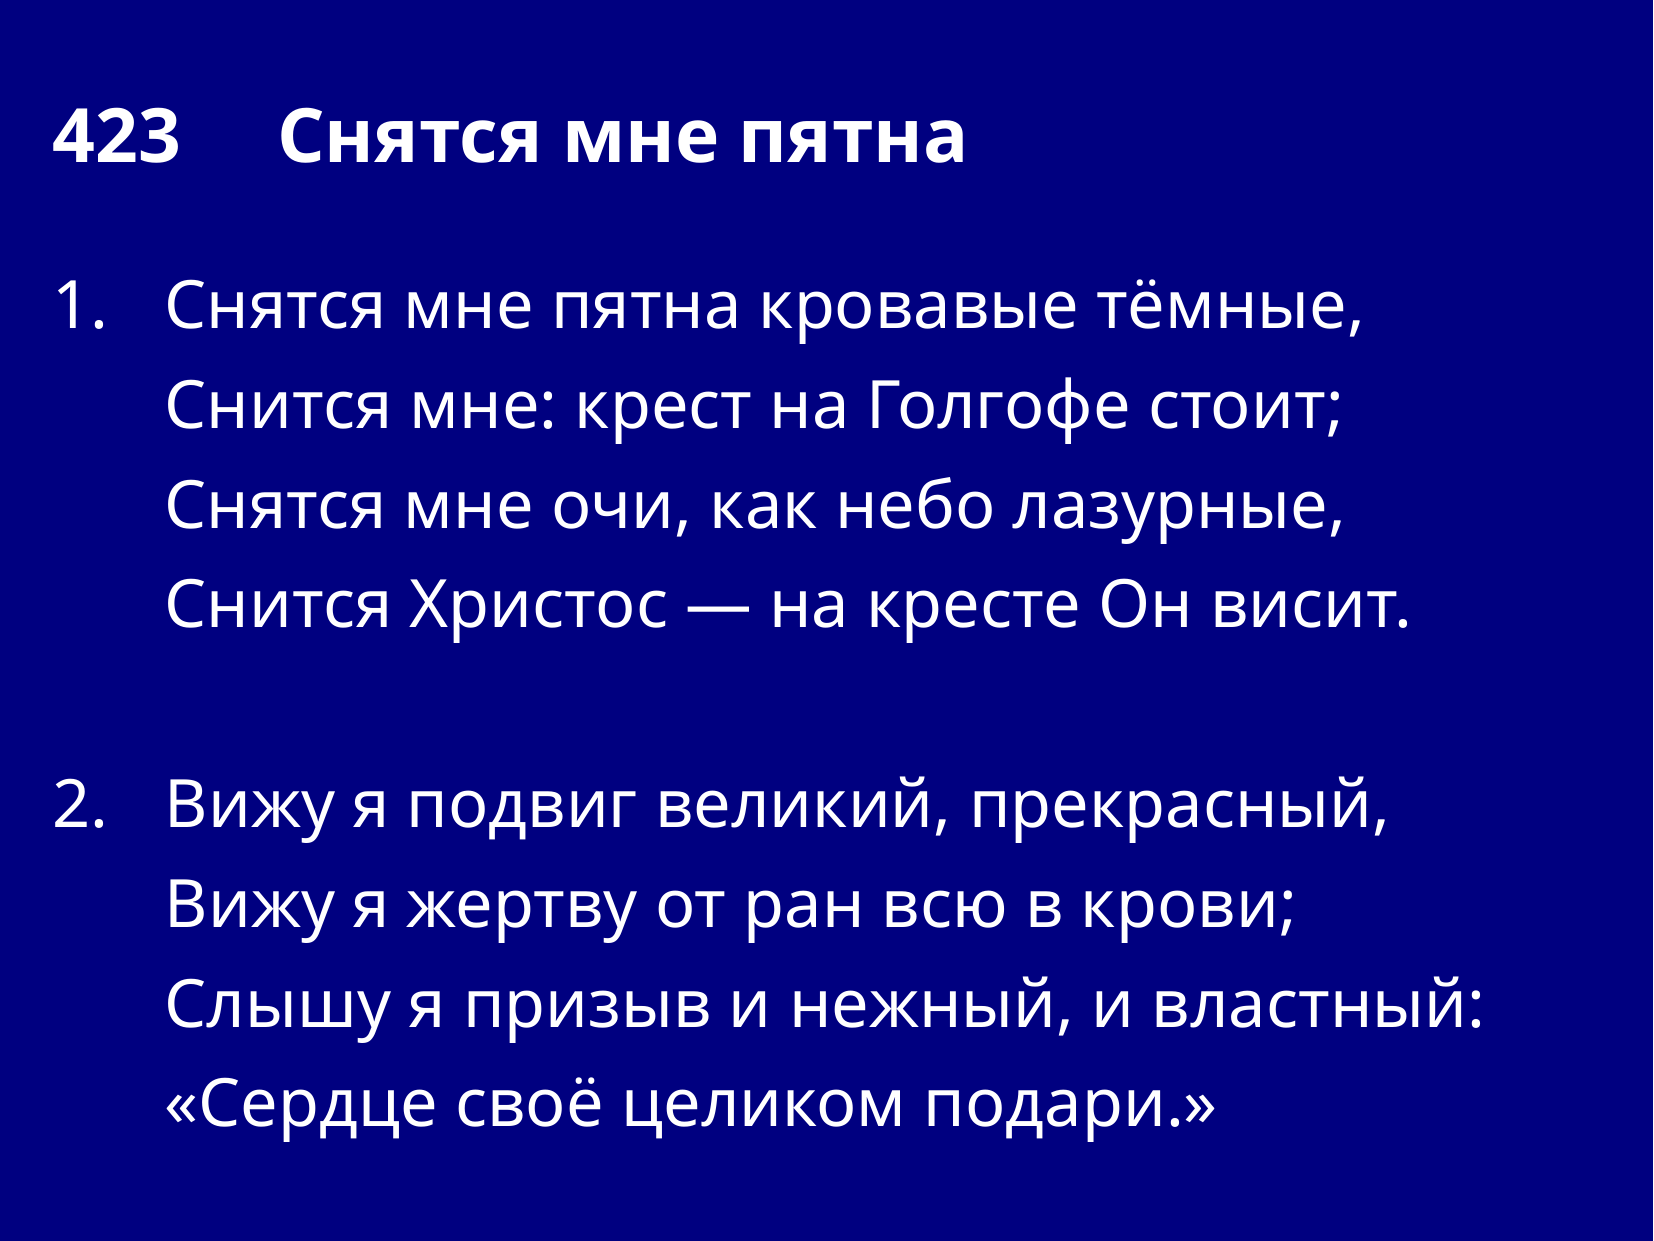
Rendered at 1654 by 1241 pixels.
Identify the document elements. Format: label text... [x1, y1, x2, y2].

text_box 423 Снятся мне пятна [37, 75, 1576, 188]
text_box 1. Снятся мне пятна кровавые тёмные, Снится мне: крест на Голгофе стоит; Снятся мне очи, как небо лазурные, Снится Христос ― на кресте Он висит. 2. Вижу я подвиг великий, прекрасный, Вижу я жертву от ран всю в крови; Слышу я призыв и нежный, и властный: «Сердце своё целиком подари.» [37, 150, 1653, 1163]
